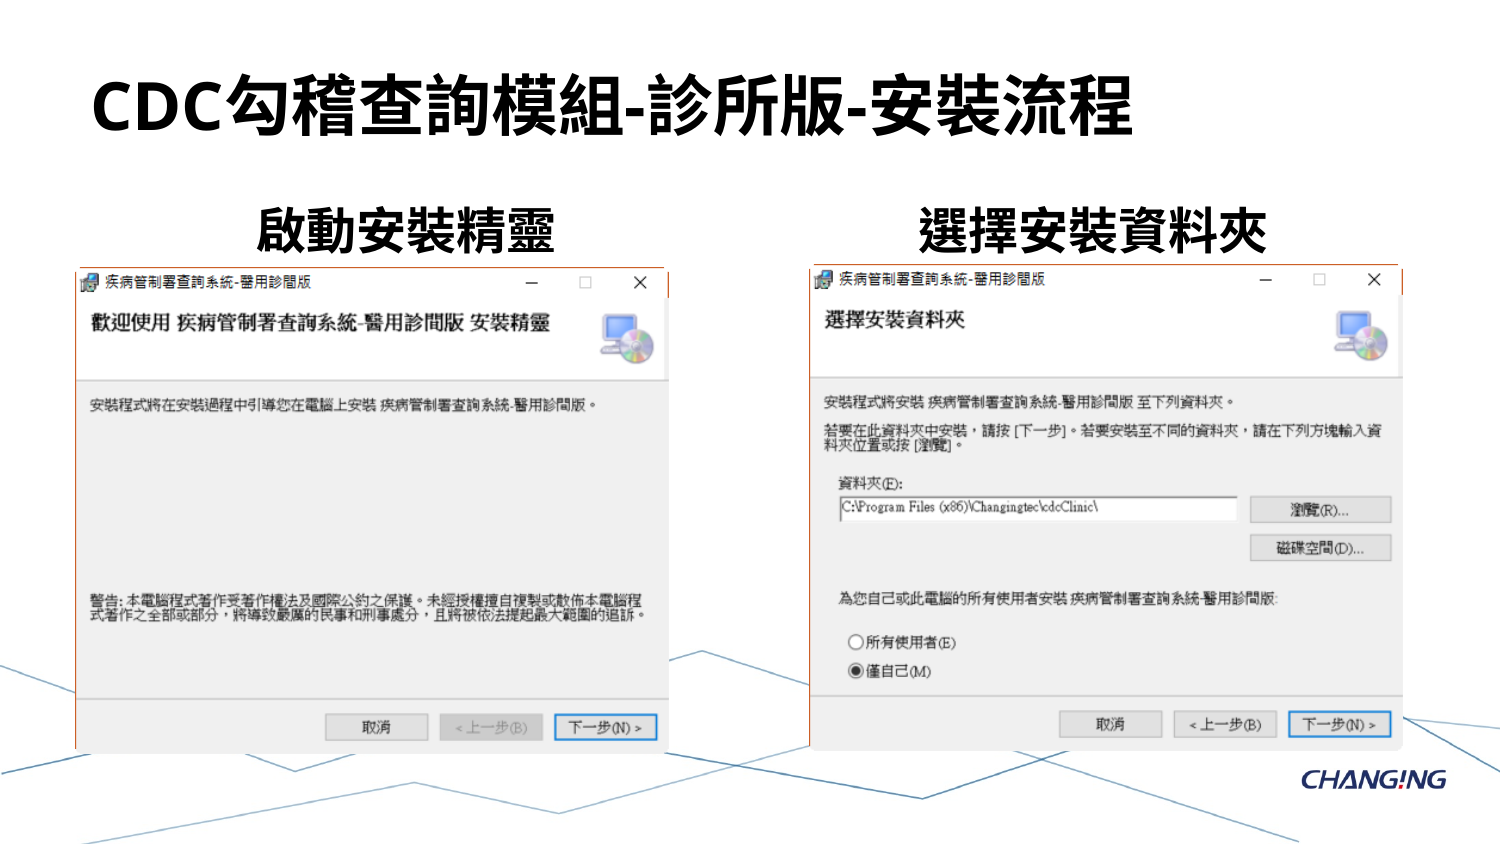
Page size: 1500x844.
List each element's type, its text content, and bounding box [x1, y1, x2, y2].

list 啟動安裝精靈 [75, 188, 738, 268]
title CDC勾稽查詢模組-診所版-安裝流程 [75, 33, 1426, 175]
list 選擇安裝資料夾 [761, 188, 1426, 268]
picture [0, 0, 1500, 844]
